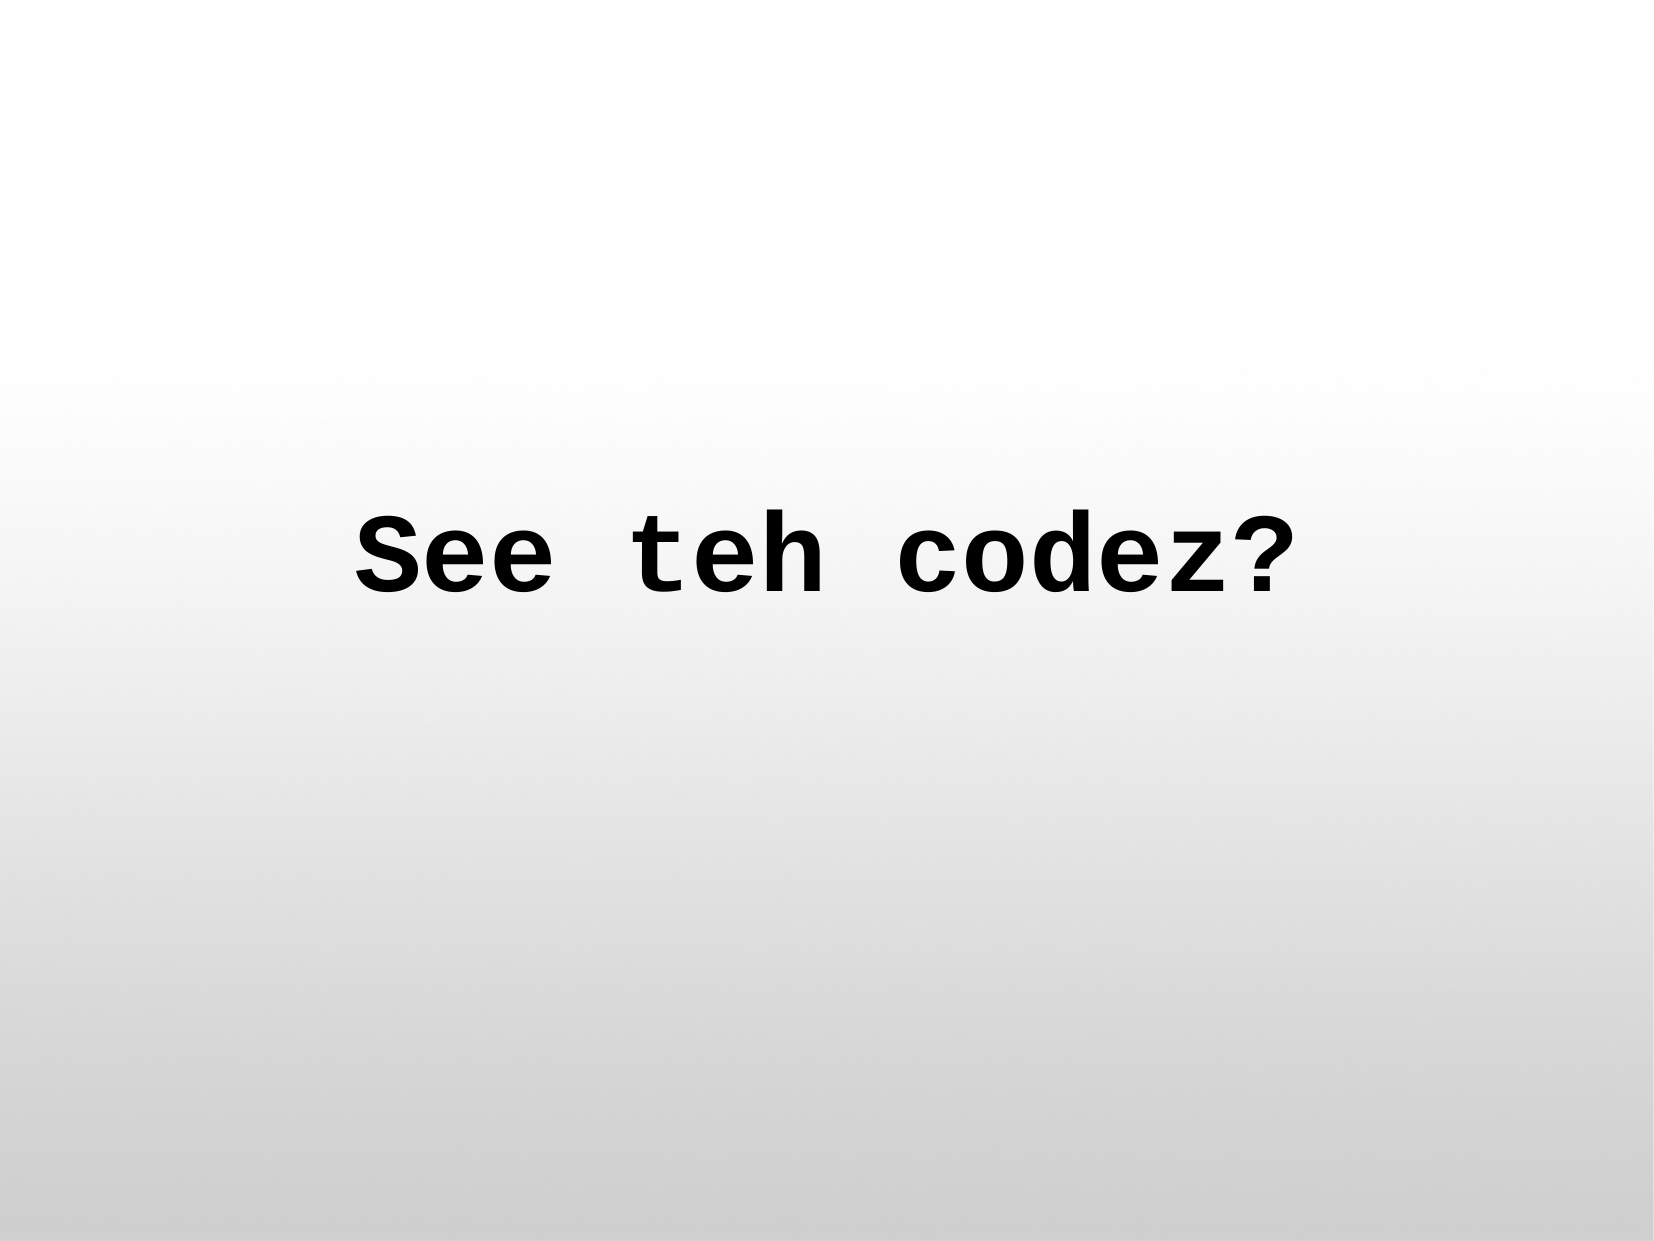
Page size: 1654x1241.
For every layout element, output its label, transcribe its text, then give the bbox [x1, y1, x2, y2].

picture [0, 0, 1654, 1241]
title See teh codez? [82, 457, 1571, 665]
